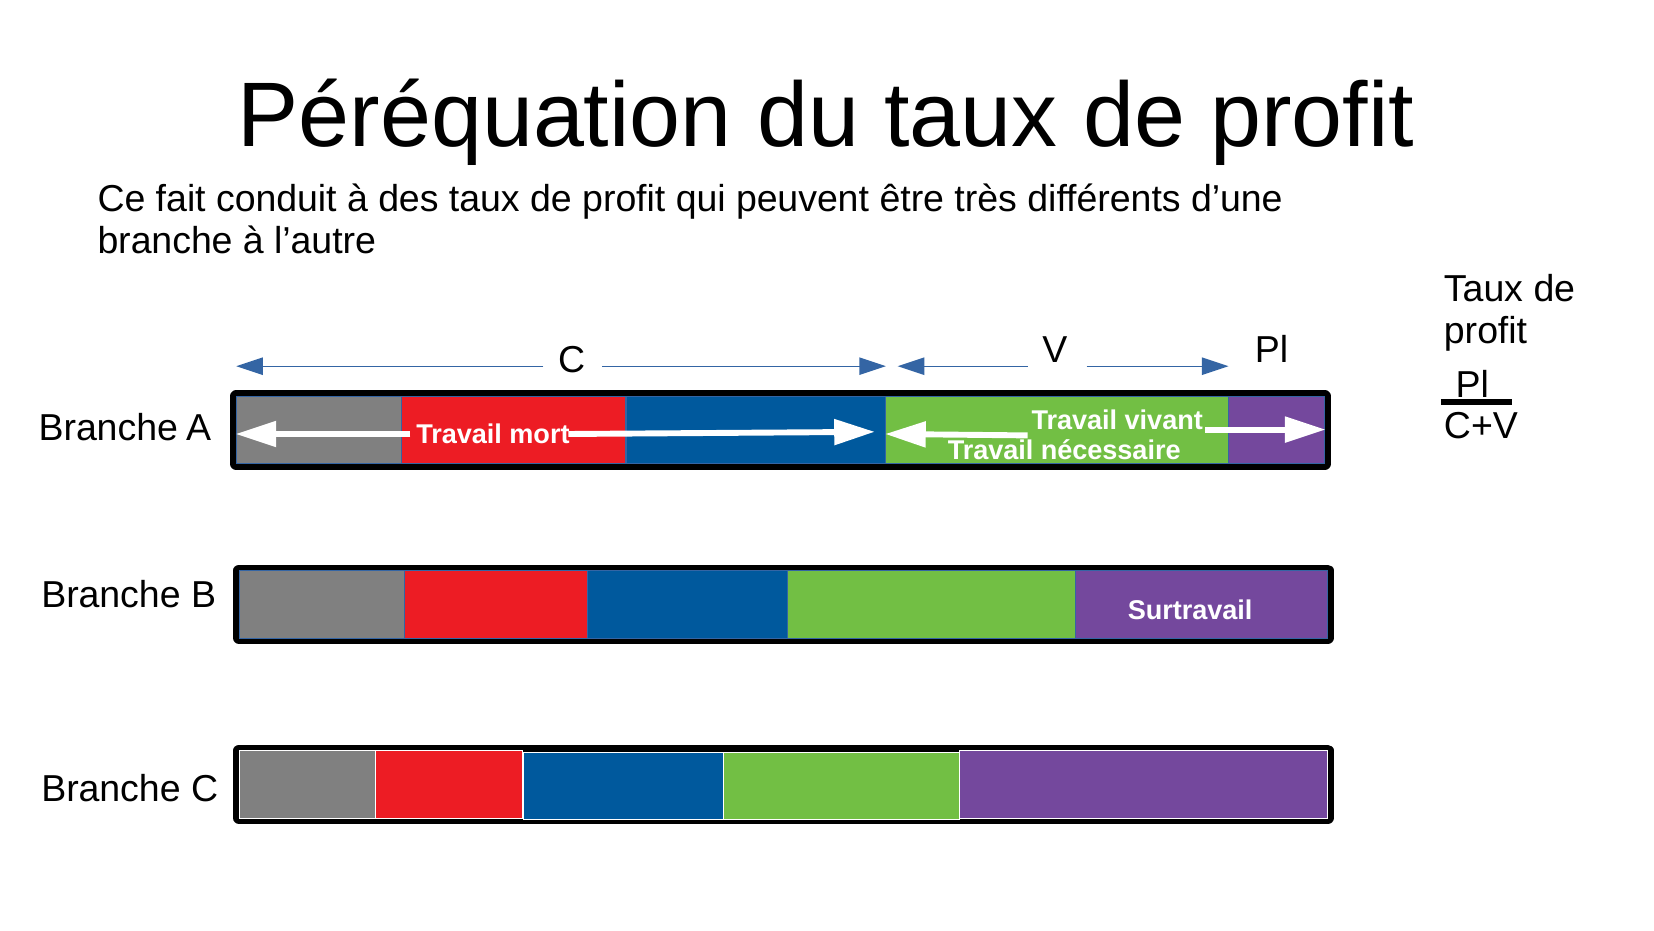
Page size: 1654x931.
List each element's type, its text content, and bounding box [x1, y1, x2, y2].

text_box [236, 396, 1325, 464]
text_box Branche C [26, 760, 275, 860]
text_box V [1027, 321, 1111, 379]
text_box Travail vivant [1241, 433, 1292, 444]
text_box Ce fait conduit à des taux de profit qui peuvent être très différents d’une branche à l’autre [82, 169, 1323, 269]
text_box Travail nécessaire [933, 427, 1241, 473]
text_box Surtravail [1192, 420, 1404, 479]
text_box Pl [1240, 321, 1323, 379]
text_box Branche B [26, 566, 251, 639]
text_box [239, 750, 1328, 820]
title Péréquation du taux de profit [82, 37, 1571, 193]
text_box [251, 570, 1328, 639]
text_box Taux de profit [1429, 259, 1654, 359]
text_box C [543, 330, 627, 388]
text_box Travail vivant [1016, 397, 1292, 427]
text_box [272, 437, 401, 464]
text_box [1241, 430, 1325, 464]
text_box C+V [1429, 397, 1536, 461]
text_box Surtravail [1113, 587, 1324, 647]
text_box Pl [1440, 356, 1524, 397]
text_box Branche A [23, 398, 272, 498]
text_box Travail mort [401, 411, 653, 481]
